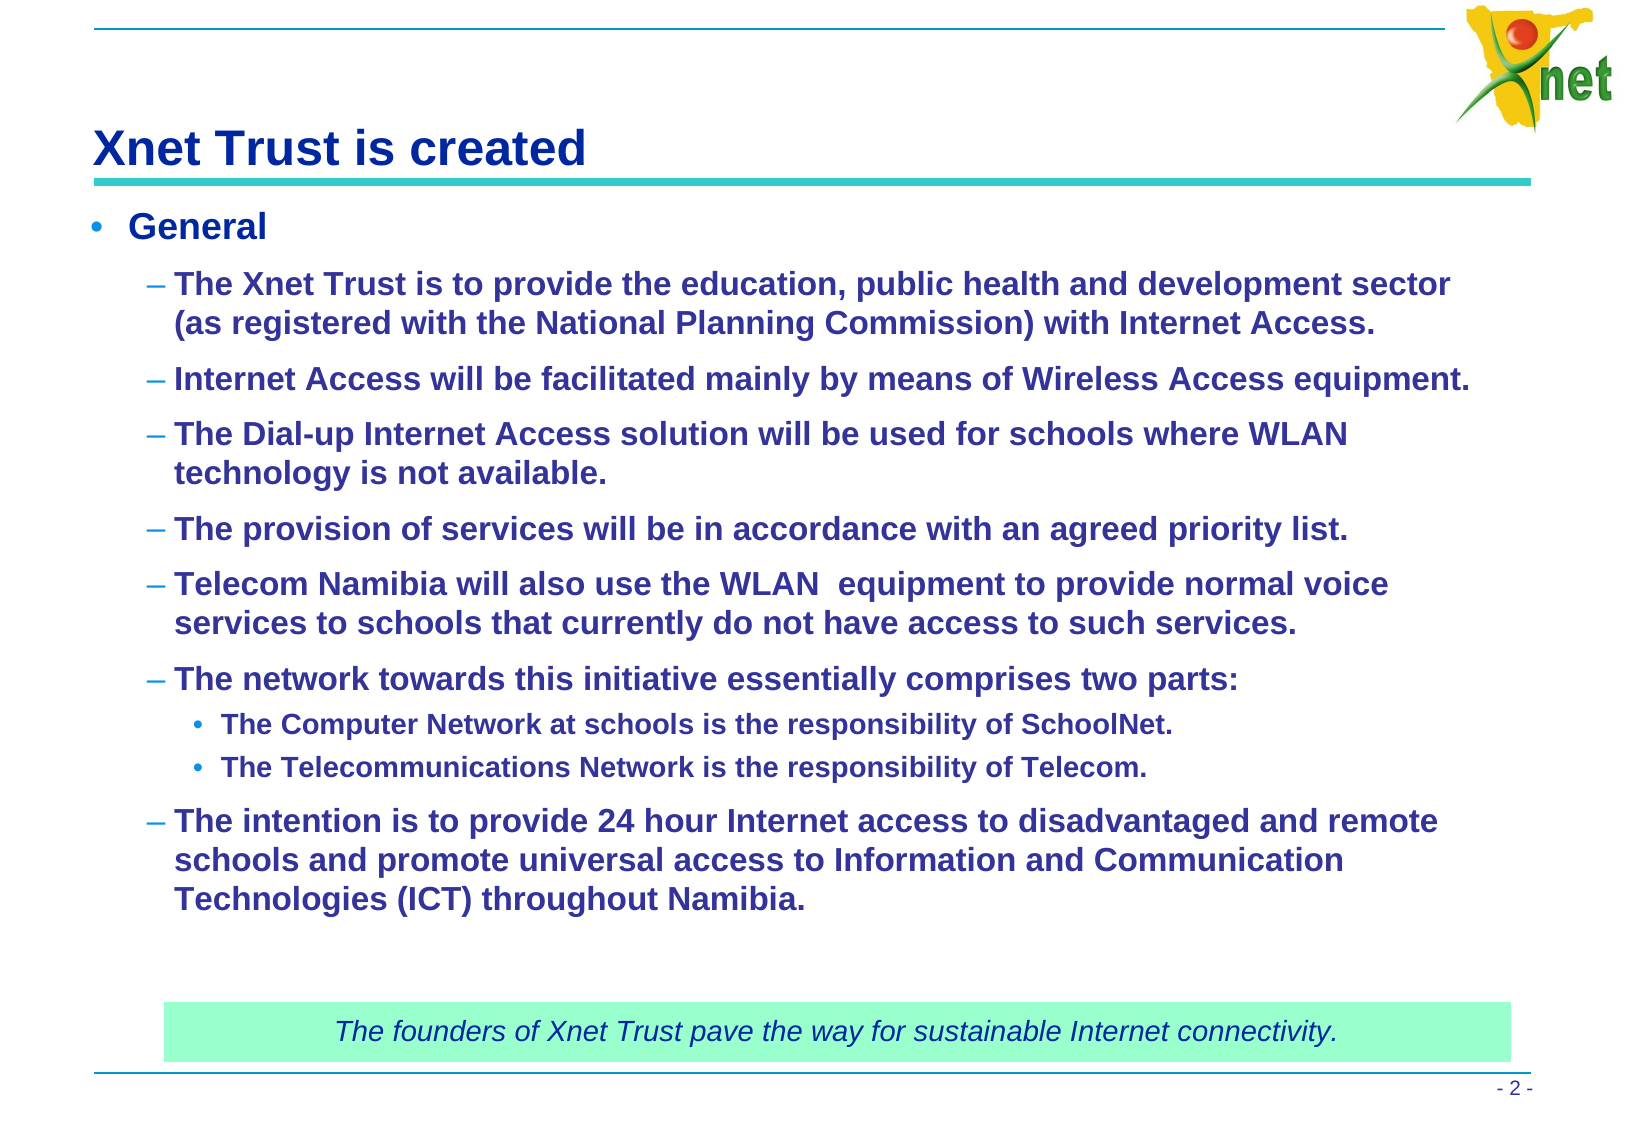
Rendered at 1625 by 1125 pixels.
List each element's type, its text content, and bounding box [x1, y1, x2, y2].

title Xnet Trust is created [82, 114, 1526, 181]
text_box The founders of Xnet Trust pave the way for sustainable Internet connectivity. [162, 1000, 1513, 1063]
picture [1445, 0, 1625, 139]
list General The Xnet Trust is to provide the education, public health and development sector (as registered with the National Planning Commission) with Internet Access. Internet Access will be facilitated mainly by means of Wireless Access equipment. The Dial-up Internet Access solution will be used for schools where WLAN technology is not available. The provision of services will be in accordance with an agreed priority list. Telecom Namibia will also use the WLAN equipment to provide normal voice services to schools that currently do not have access to such services. The network towards this initiative essentially comprises two parts: The Computer Network at schools is the responsibility of SchoolNet. The Telecommunications Network is the responsibility of Telecom. The intention is to provide 24 hour Internet access to disadvantaged and remote schools and promote universal access to Information and Communication Technologies (ICT) throughout Namibia. [75, 200, 1521, 969]
